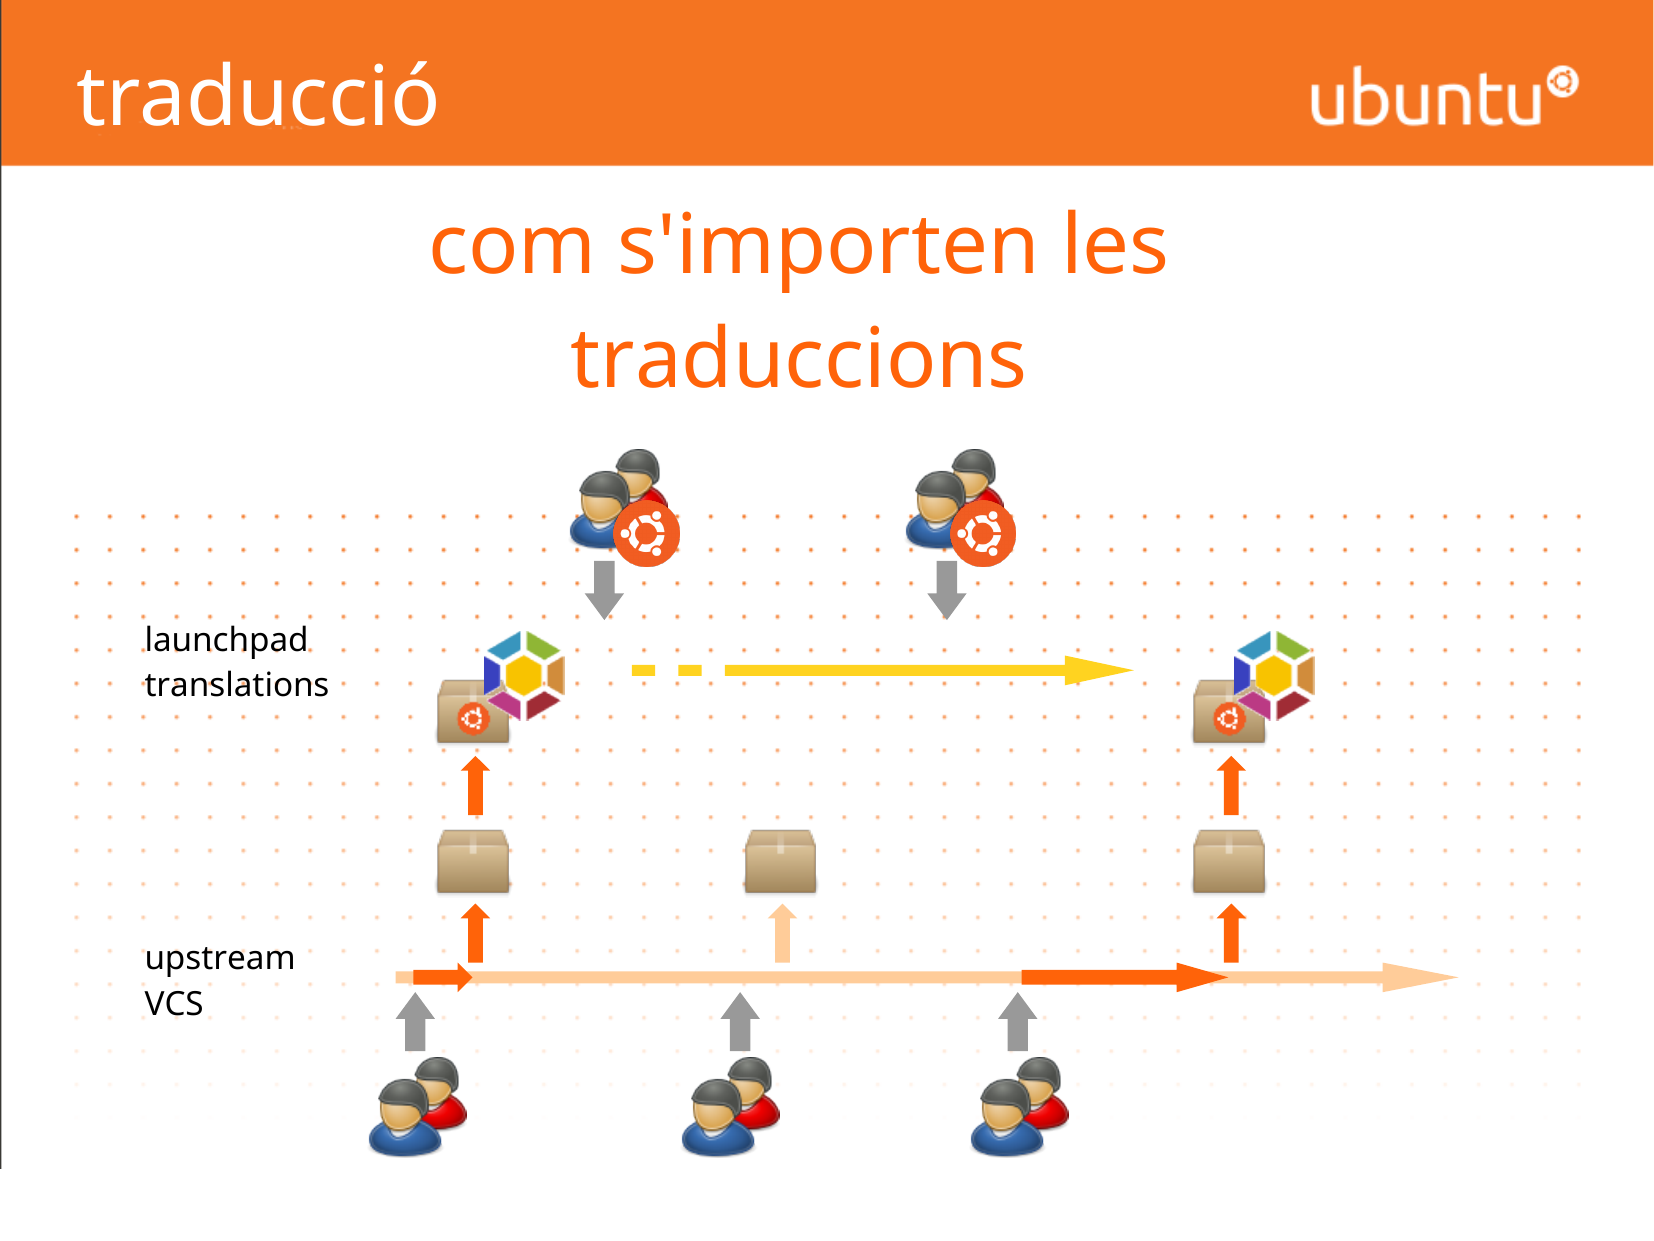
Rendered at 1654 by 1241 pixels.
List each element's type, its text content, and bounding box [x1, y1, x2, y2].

picture [0, 0, 1654, 1169]
text_box [724, 655, 1134, 686]
text_box upstream VCS [129, 927, 367, 1024]
text_box [927, 560, 967, 621]
text_box [631, 664, 656, 676]
text_box [584, 560, 625, 621]
text_box [395, 992, 435, 1052]
text_box [460, 755, 491, 816]
text_box [678, 664, 702, 676]
text_box [460, 903, 491, 963]
text_box [998, 992, 1038, 1052]
text_box [1216, 755, 1247, 816]
text_box [1216, 903, 1247, 963]
title traducció [76, 29, 1565, 158]
text_box [395, 962, 1459, 993]
text_box [767, 903, 798, 963]
text_box launchpad translations [129, 608, 367, 705]
text_box com s'importen les traduccions [413, 177, 1412, 414]
text_box [720, 992, 760, 1052]
